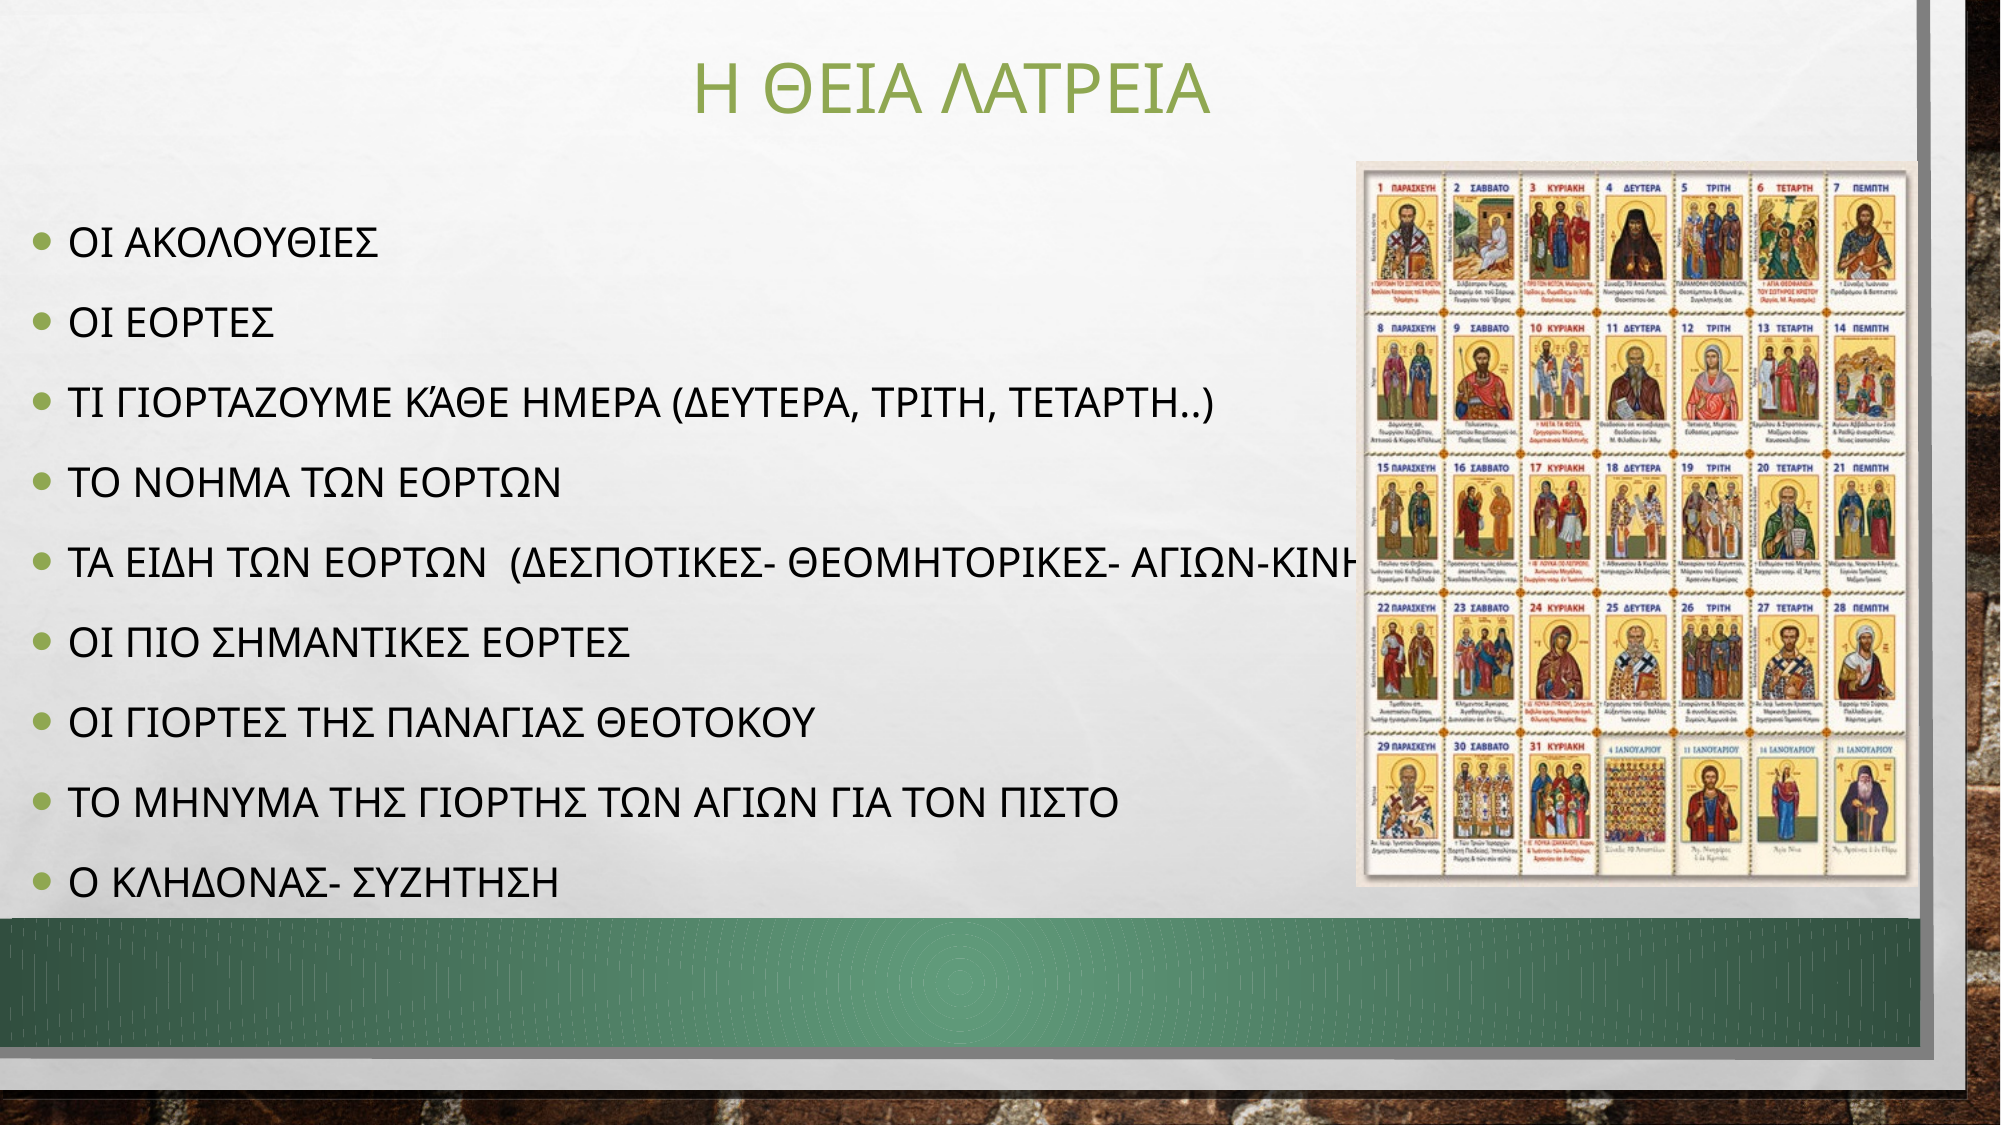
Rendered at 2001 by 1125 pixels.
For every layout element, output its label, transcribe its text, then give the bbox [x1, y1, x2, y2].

list Οι ακολουθιεσ Οι εορτεσ Τι γιορταζουμε κάθε ημερα (ΔΕΥΤΕΡΑ, ΤΡΙΤΗ, ΤΕΤΑΡΤΗ..) ΤΟ ΝΟΗΜΑ ΤΩΝ ΕΟΡΤΩΝ ΤΑ ΕΙΔΗ ΤΩΝ ΕΟΡΤΩΝ (ΔΕΣΠΟΤΙΚΕΣ- ΘΕΟΜΗΤΟΡΙΚΕΣ- ΑΓΙΩΝ-ΚΙΝΗΤΕΣ- ΑΚΙΝΗΤΕΣ) ΟΙ ΠΙΟ ΣΗΜΑΝΤΙΚΕΣ ΕΟΡΤΕΣ ΟΙ ΓΙΟΡΤΕΣ ΤΗΣ ΠΑΝΑΓΙΑΣ ΘΕΟΤΟΚΟΥ ΤΟ ΜΗΝΥΜΑ ΤΗΣ ΓΙΟΡΤΗΣ ΤΩΝ ΑΓΙΩΝ ΓΙΑ ΤΟΝ ΠΙΣΤΟ Ο ΚΛΗΔΟΝΑΣ- ΣΥΖΗΤΗΣΗ [15, 193, 1690, 919]
title Η θεια λατρεια [99, 45, 1805, 137]
picture [1356, 161, 1918, 887]
